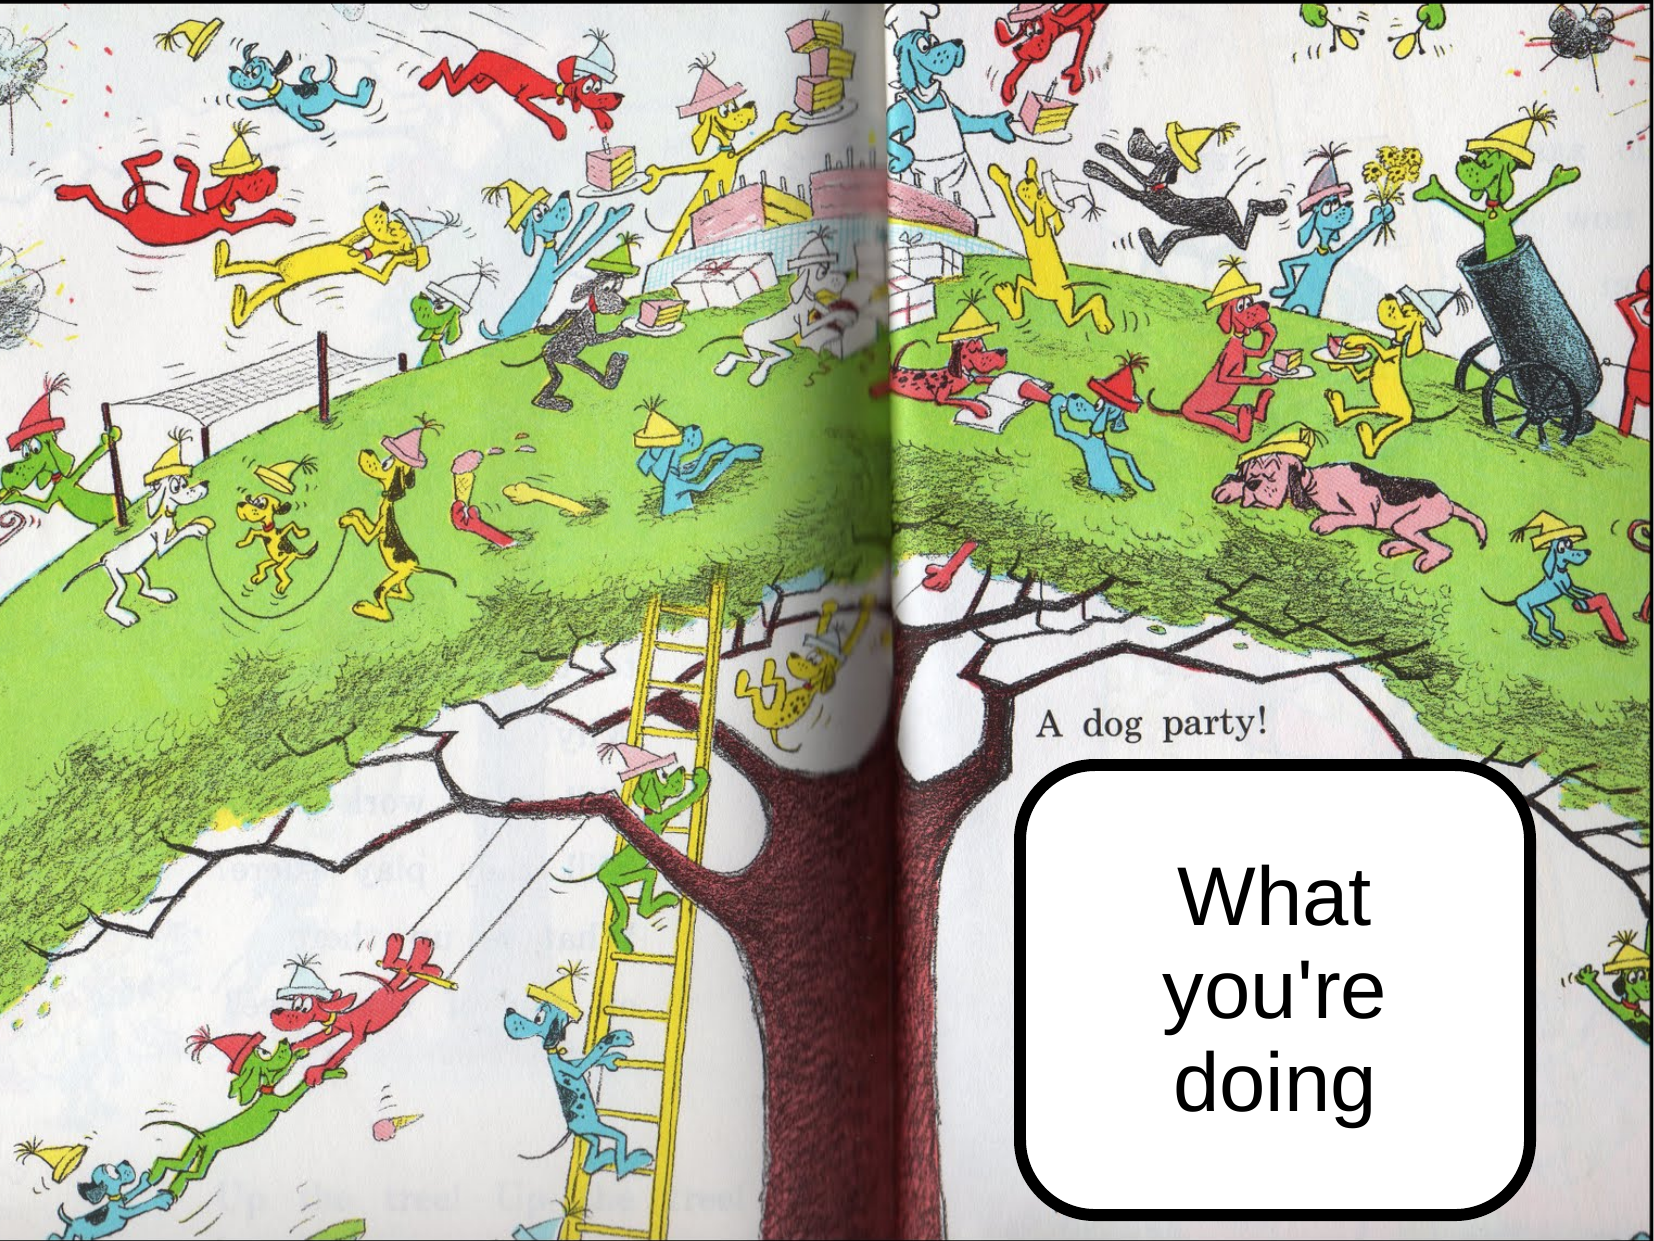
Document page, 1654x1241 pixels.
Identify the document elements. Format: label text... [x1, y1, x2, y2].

picture [0, 0, 1654, 1241]
text_box What you're doing [1020, 765, 1531, 1216]
